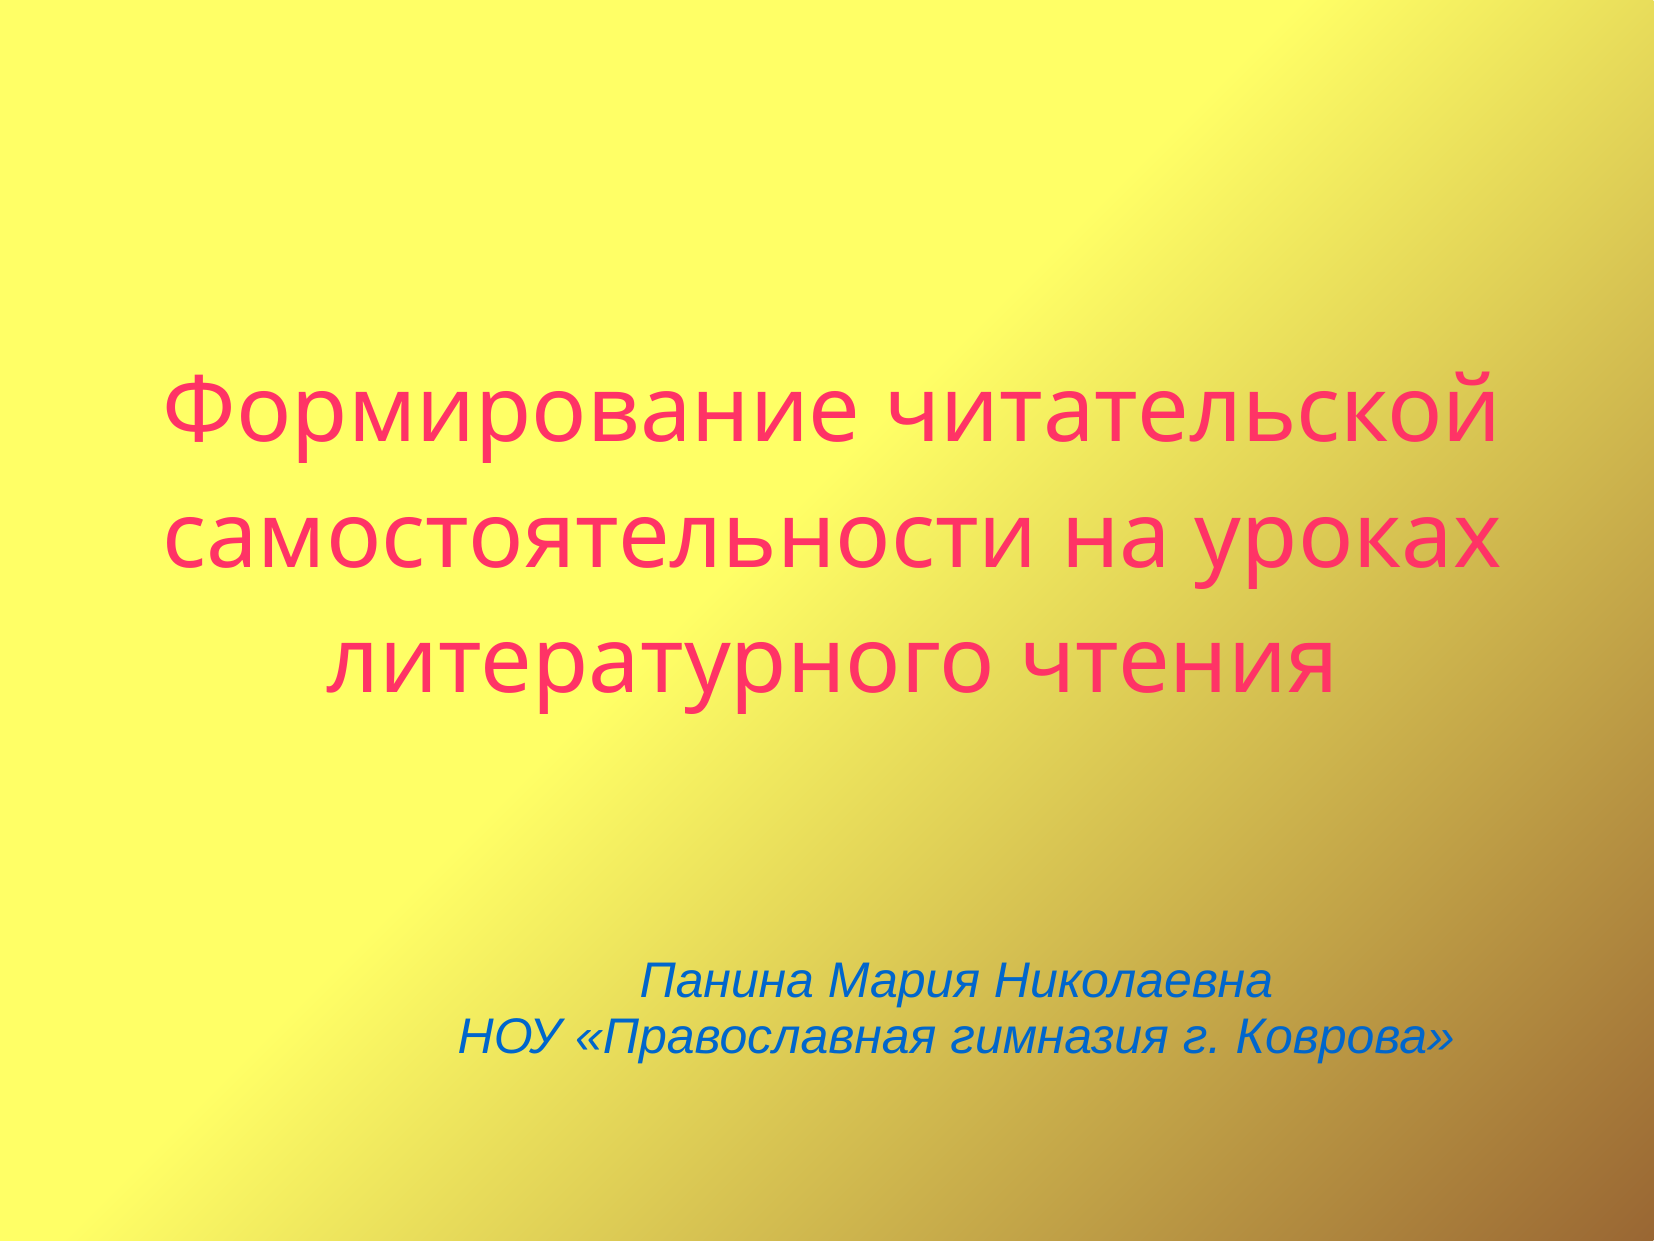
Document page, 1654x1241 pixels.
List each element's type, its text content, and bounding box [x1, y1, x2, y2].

text_box Панина Мария Николаевна НОУ «Православная гимназия г. Коврова» [442, 944, 1471, 1113]
title Формирование читательской самостоятельности на уроках литературного чтения [88, 265, 1577, 798]
